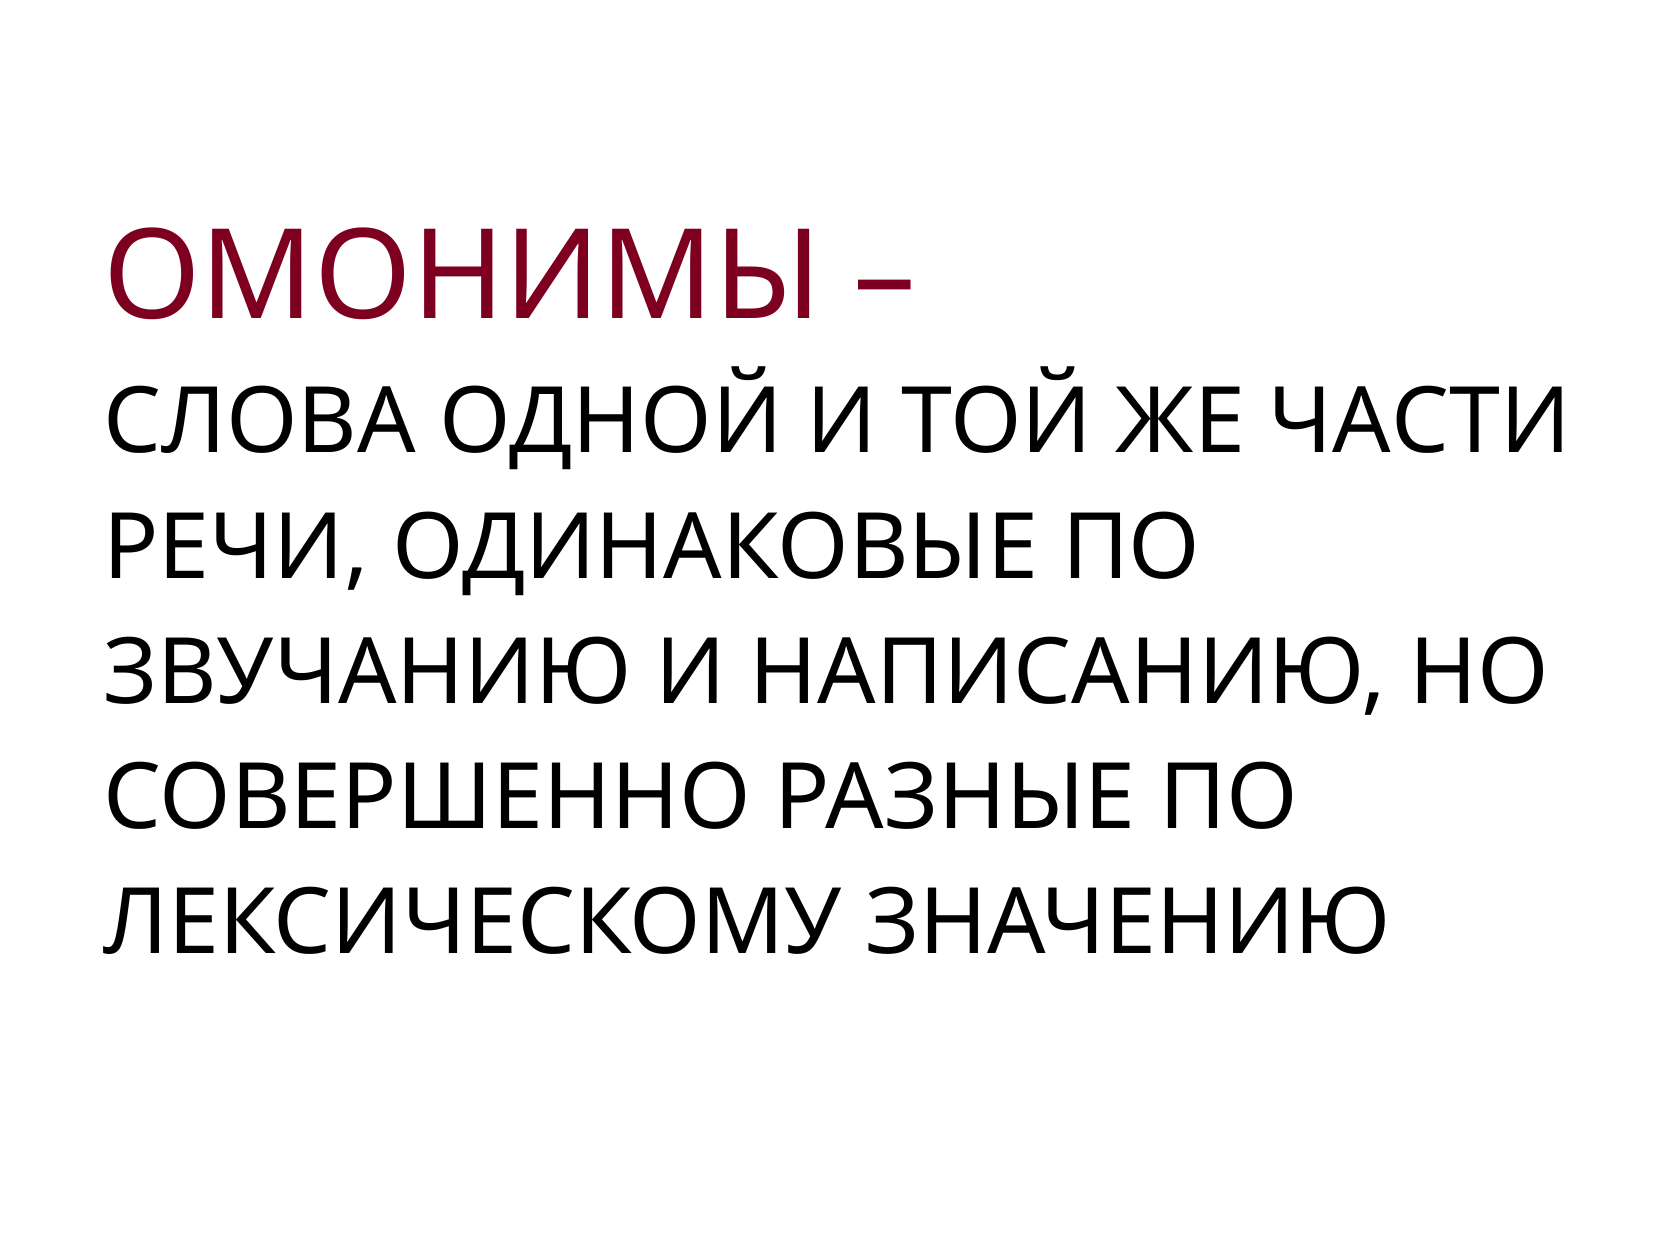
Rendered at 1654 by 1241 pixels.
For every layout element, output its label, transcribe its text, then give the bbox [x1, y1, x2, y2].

text_box ОМОНИМЫ – СЛОВА ОДНОЙ И ТОЙ ЖЕ ЧАСТИ РЕЧИ, ОДИНАКОВЫЕ ПО ЗВУЧАНИЮ И НАПИСАНИЮ, НО СОВЕРШЕННО РАЗНЫЕ ПО ЛЕКСИЧЕСКОМУ ЗНАЧЕНИЮ [88, 177, 1595, 953]
